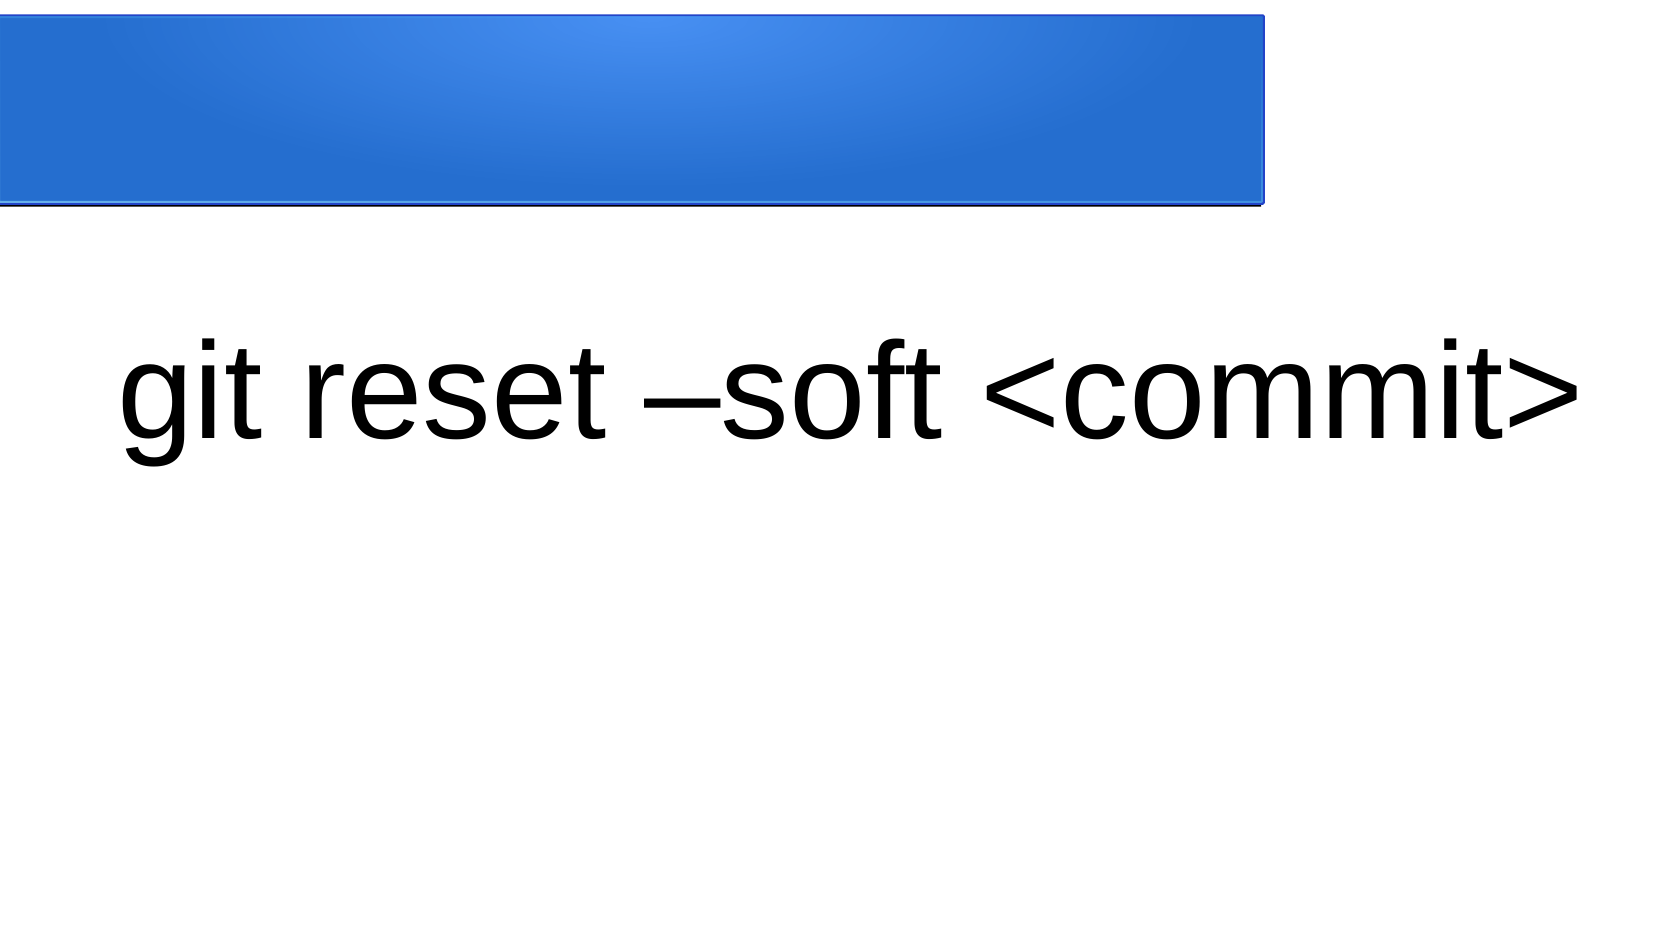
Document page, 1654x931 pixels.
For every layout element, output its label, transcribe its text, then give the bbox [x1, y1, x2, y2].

subtitle git reset –soft <commit> [82, 35, 1621, 748]
